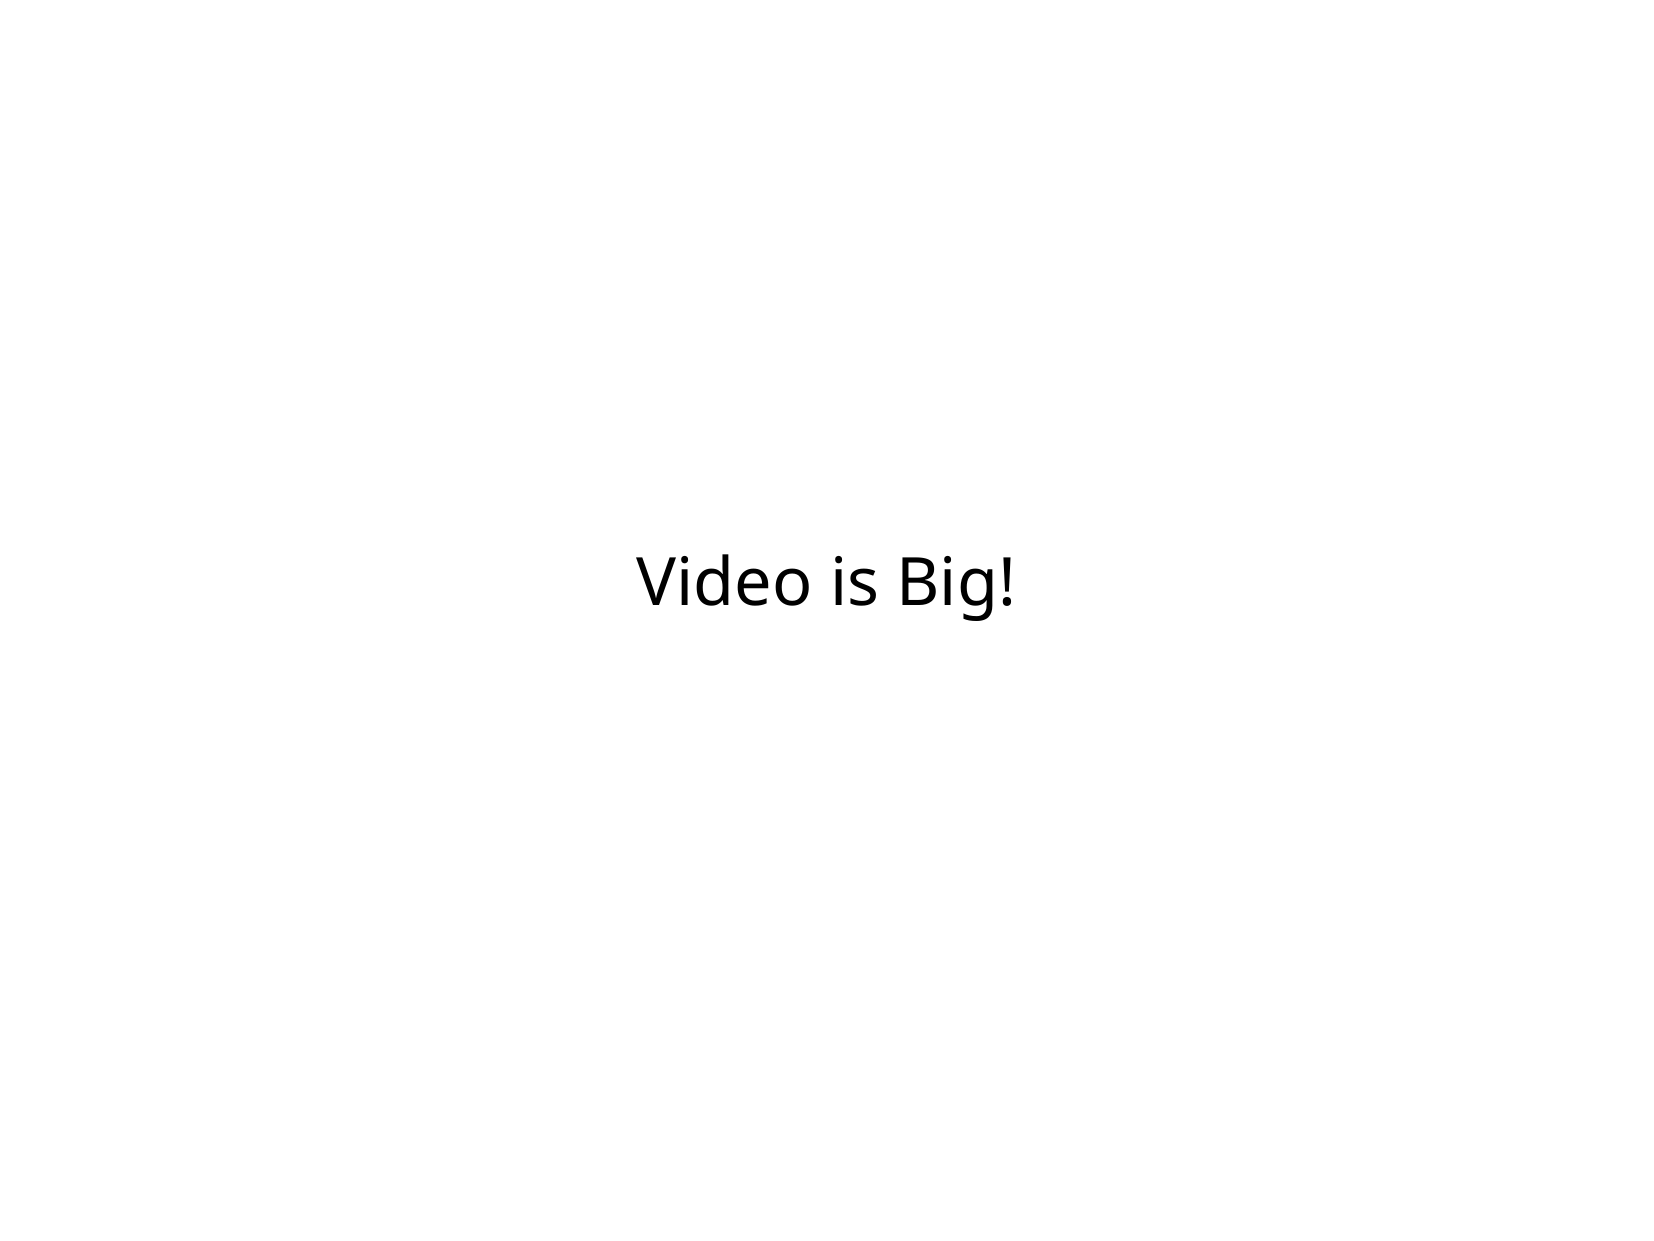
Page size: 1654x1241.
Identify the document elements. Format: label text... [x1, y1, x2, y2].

subtitle Video is Big! [82, 49, 1571, 1109]
